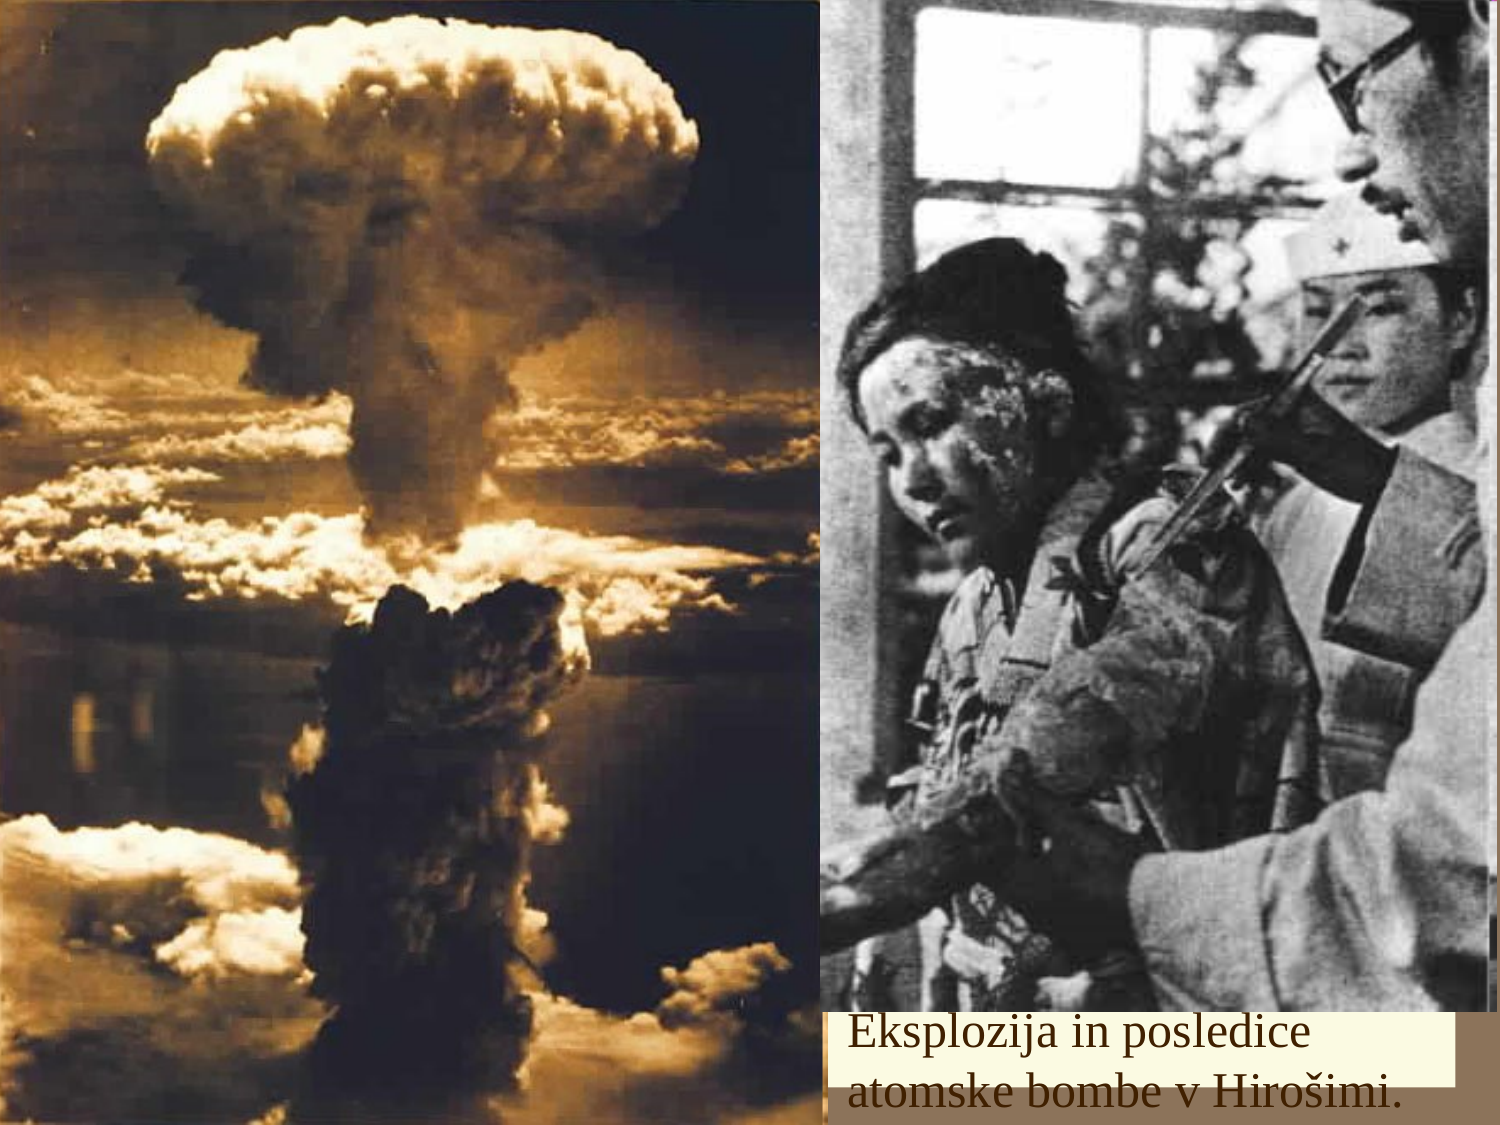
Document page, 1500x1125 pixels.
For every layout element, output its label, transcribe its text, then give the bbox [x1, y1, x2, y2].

picture [0, 0, 1497, 1125]
text_box Eksplozija in posledice atomske bombe v Hirošimi. [832, 990, 1459, 1125]
